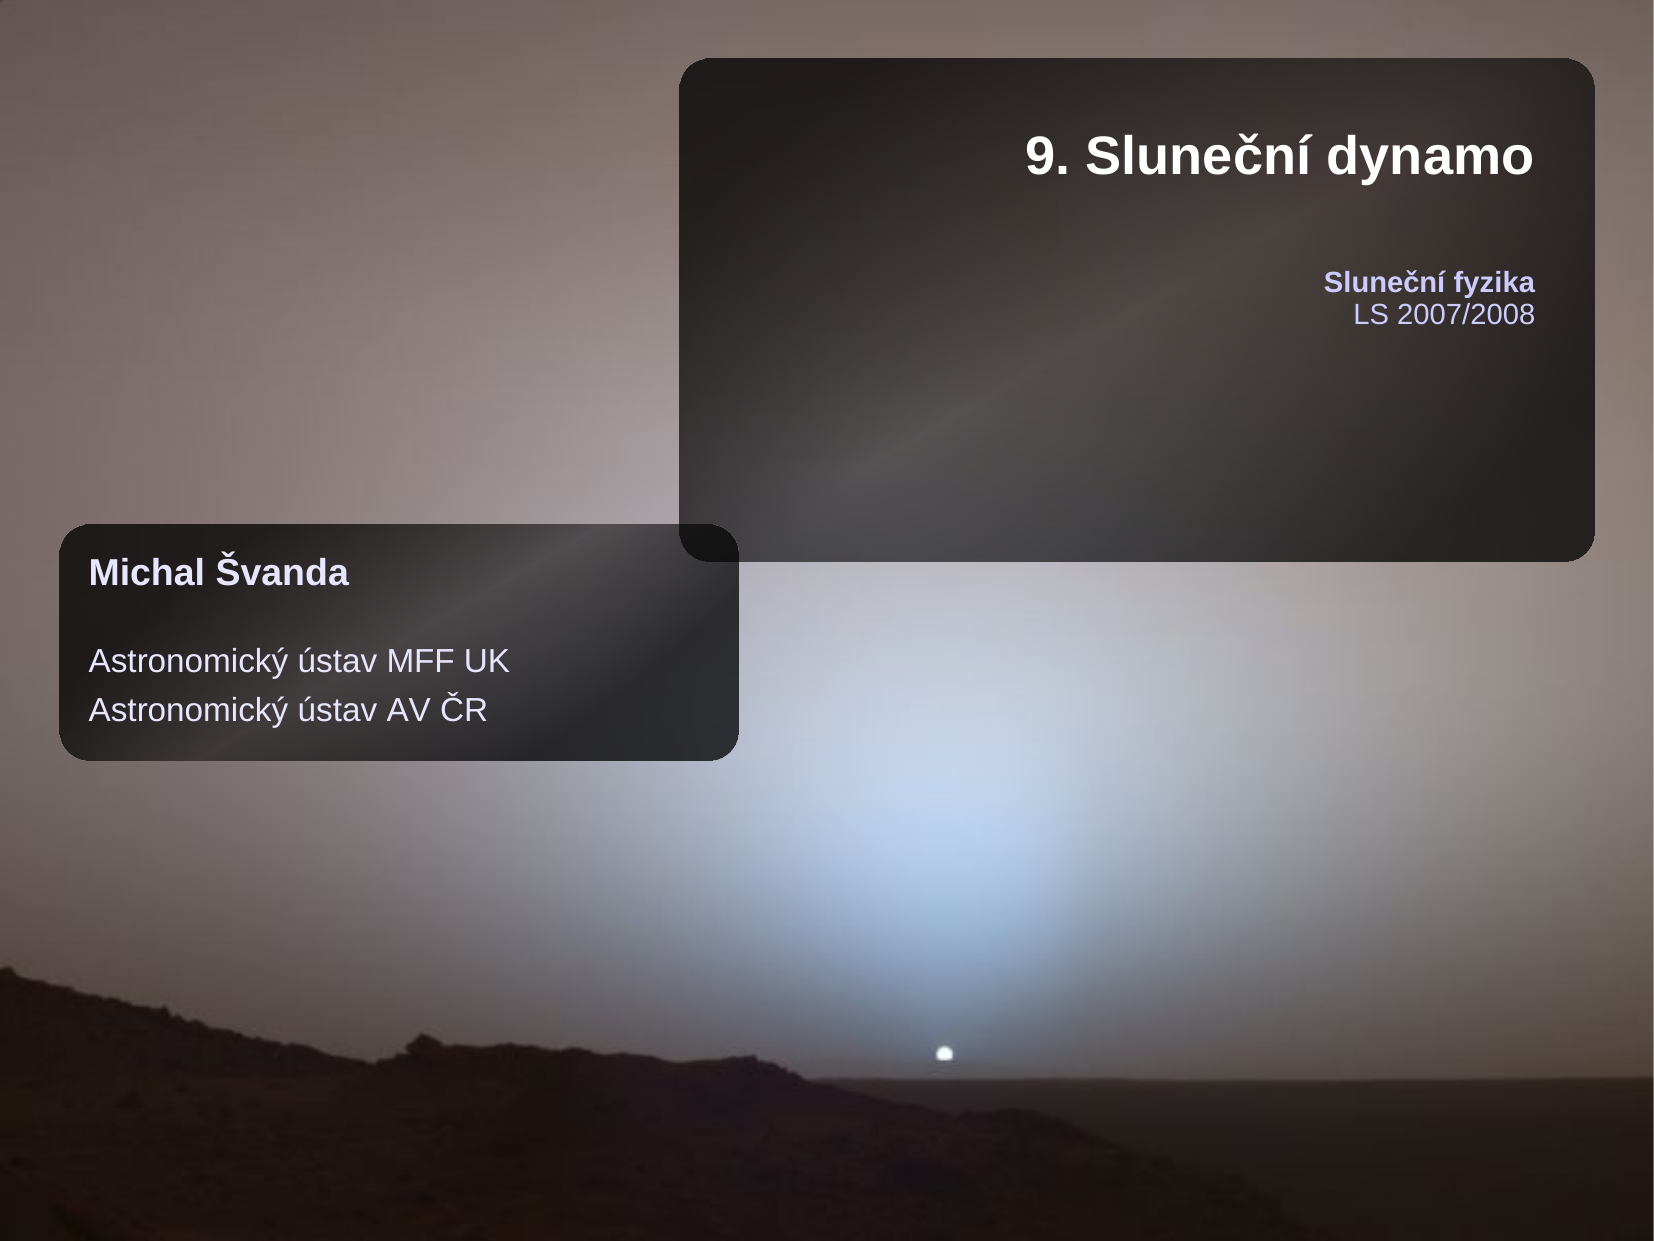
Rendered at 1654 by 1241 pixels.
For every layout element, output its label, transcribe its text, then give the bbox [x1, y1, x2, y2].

picture [0, 0, 1654, 1241]
title 9. Sluneční dynamo [740, 88, 1536, 223]
